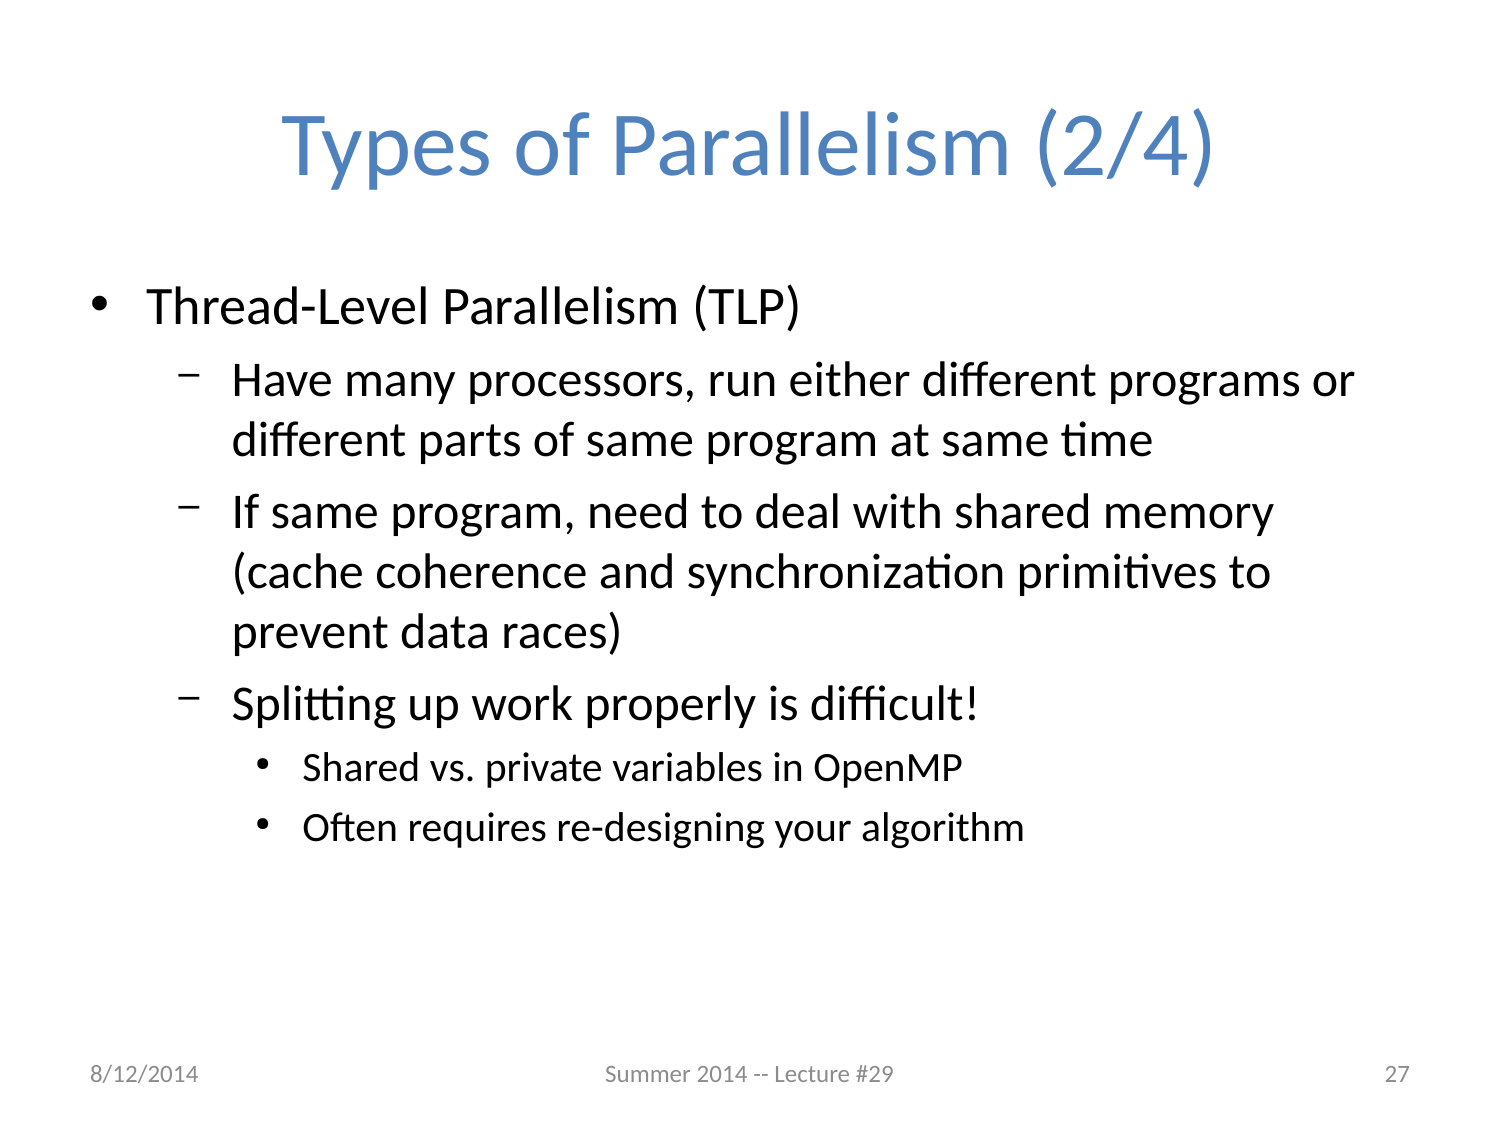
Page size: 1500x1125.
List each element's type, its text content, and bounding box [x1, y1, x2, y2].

list Thread-Level Parallelism (TLP) Have many processors, run either different programs or different parts of same program at same time If same program, need to deal with shared memory (cache coherence and synchronization primitives to prevent data races) Splitting up work properly is difficult! Shared vs. private variables in OpenMP Often requires re-designing your algorithm [75, 262, 1425, 1073]
slide_number <number> [1074, 1042, 1425, 1103]
slide_number 8/12/2014 [75, 1042, 425, 1103]
title Types of Parallelism (2/4) [75, 45, 1425, 233]
footer Summer 2014 -- Lecture #29 [512, 1042, 988, 1103]
